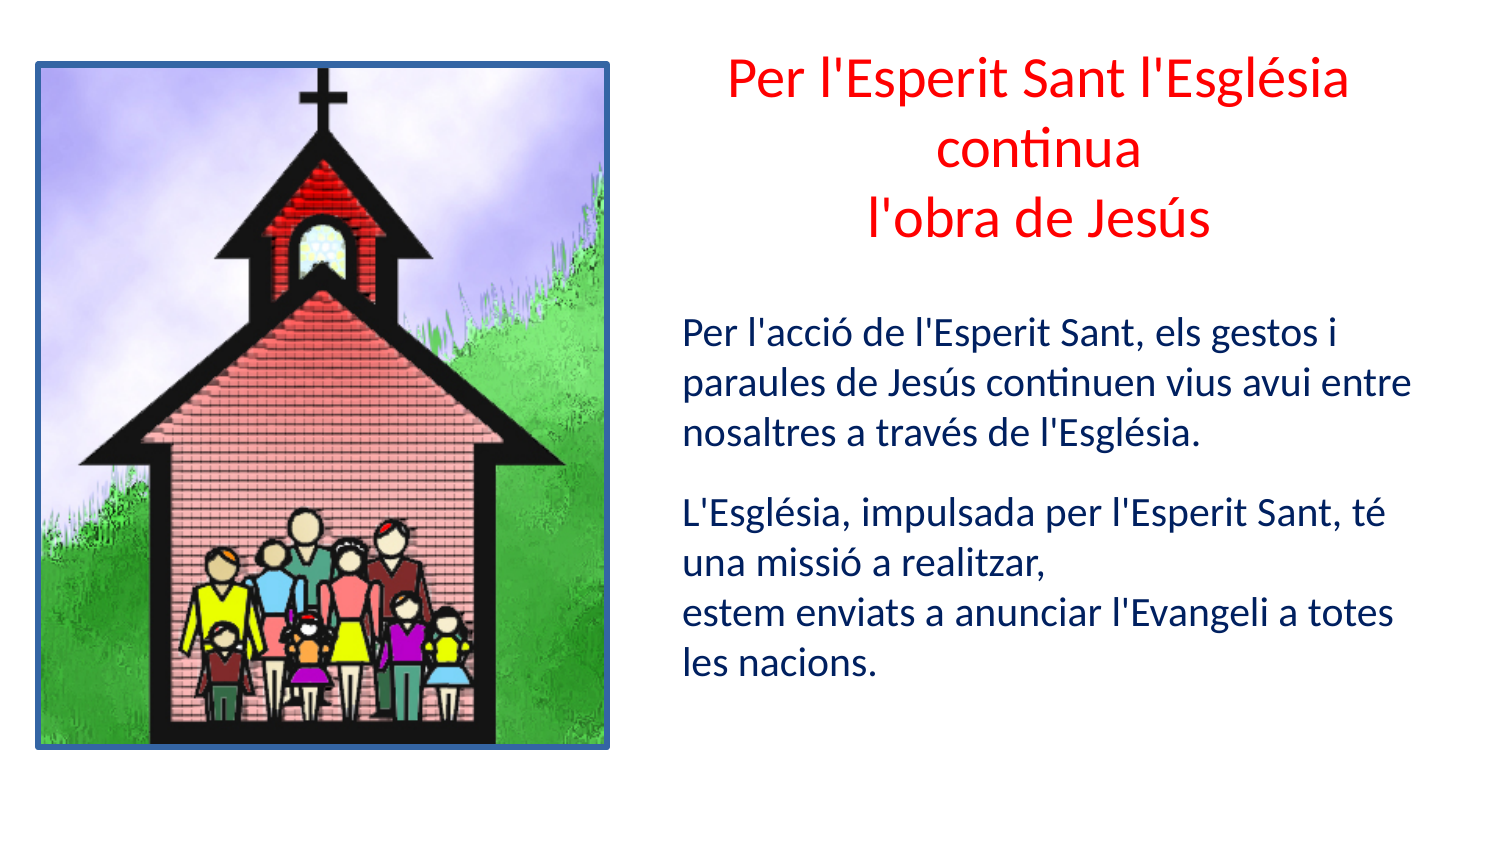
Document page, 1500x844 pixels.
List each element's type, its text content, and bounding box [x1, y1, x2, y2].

text_box Per l'Esperit Sant l'Església continua l'obra de Jesús [655, 32, 1424, 257]
picture [41, 67, 604, 744]
text_box Per l'acció de l'Esperit Sant, els gestos i paraules de Jesús continuen vius avui entre nosaltres a través de l'Església. L'Església, impulsada per l'Esperit Sant, té una missió a realitzar, estem enviats a anunciar l'Evangeli a totes les nacions. [667, 297, 1459, 693]
